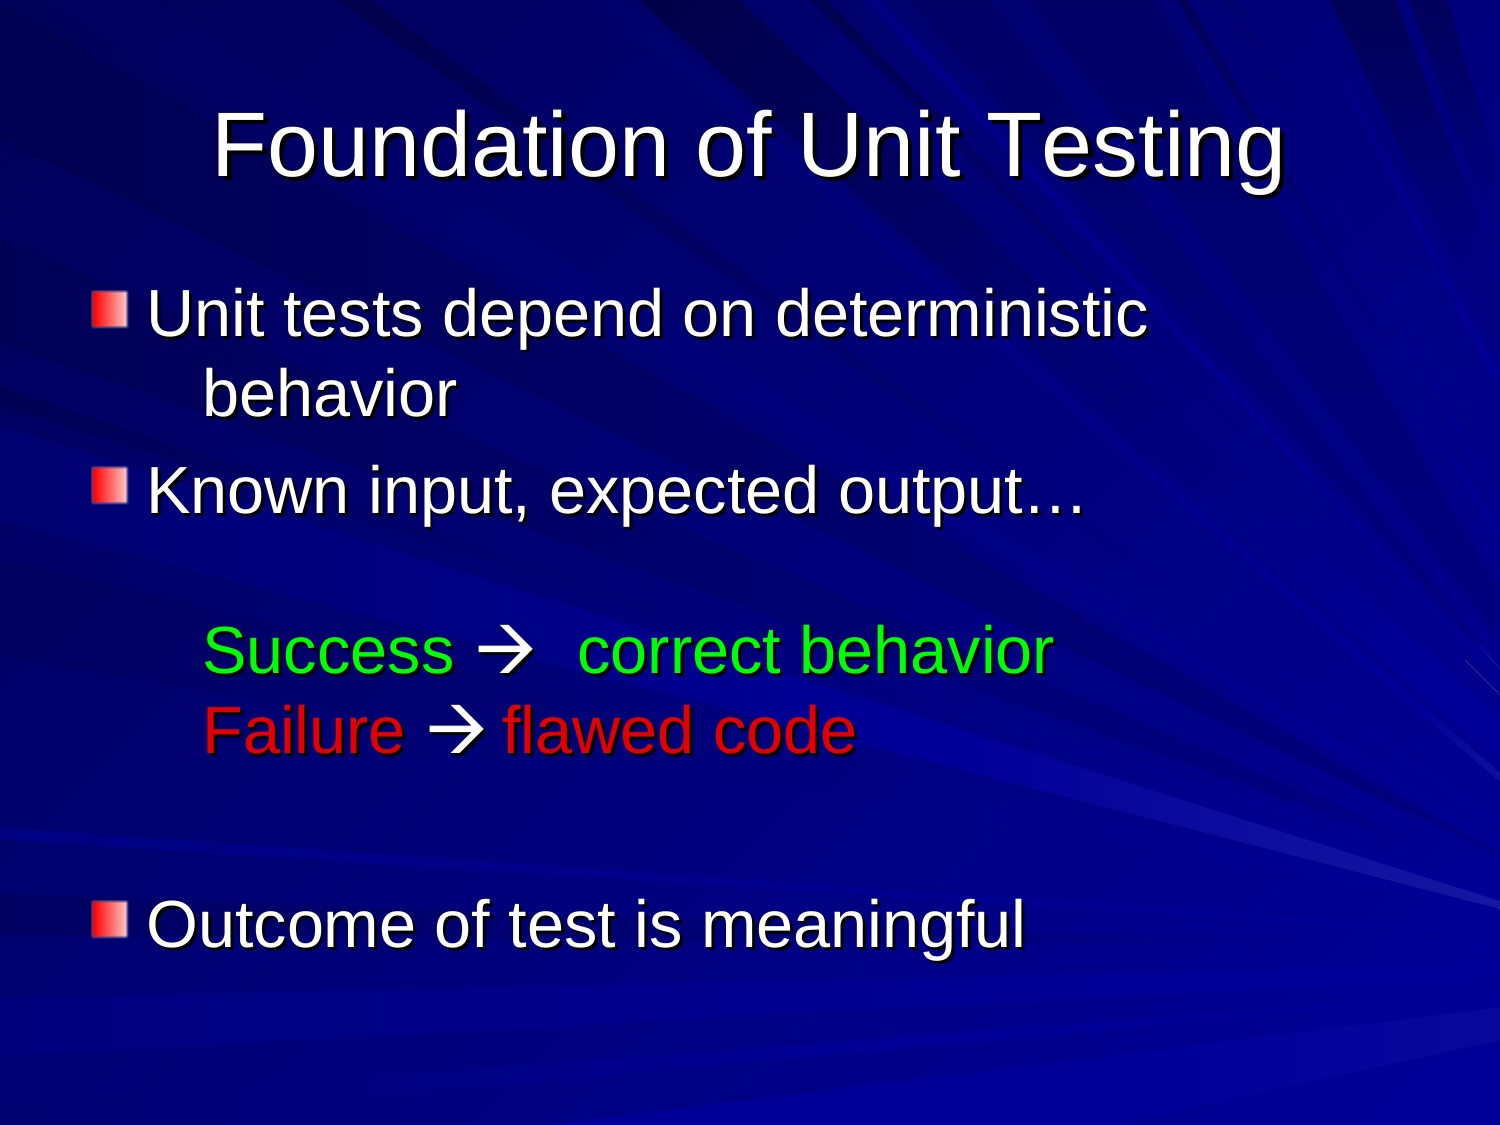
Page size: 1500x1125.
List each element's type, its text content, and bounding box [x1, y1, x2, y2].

list Unit tests depend on deterministic behavior Known input, expected output… Success  correct behavior Failure  flawed code Outcome of test is meaningful [75, 262, 1426, 1006]
title Foundation of Unit Testing [75, 45, 1426, 234]
